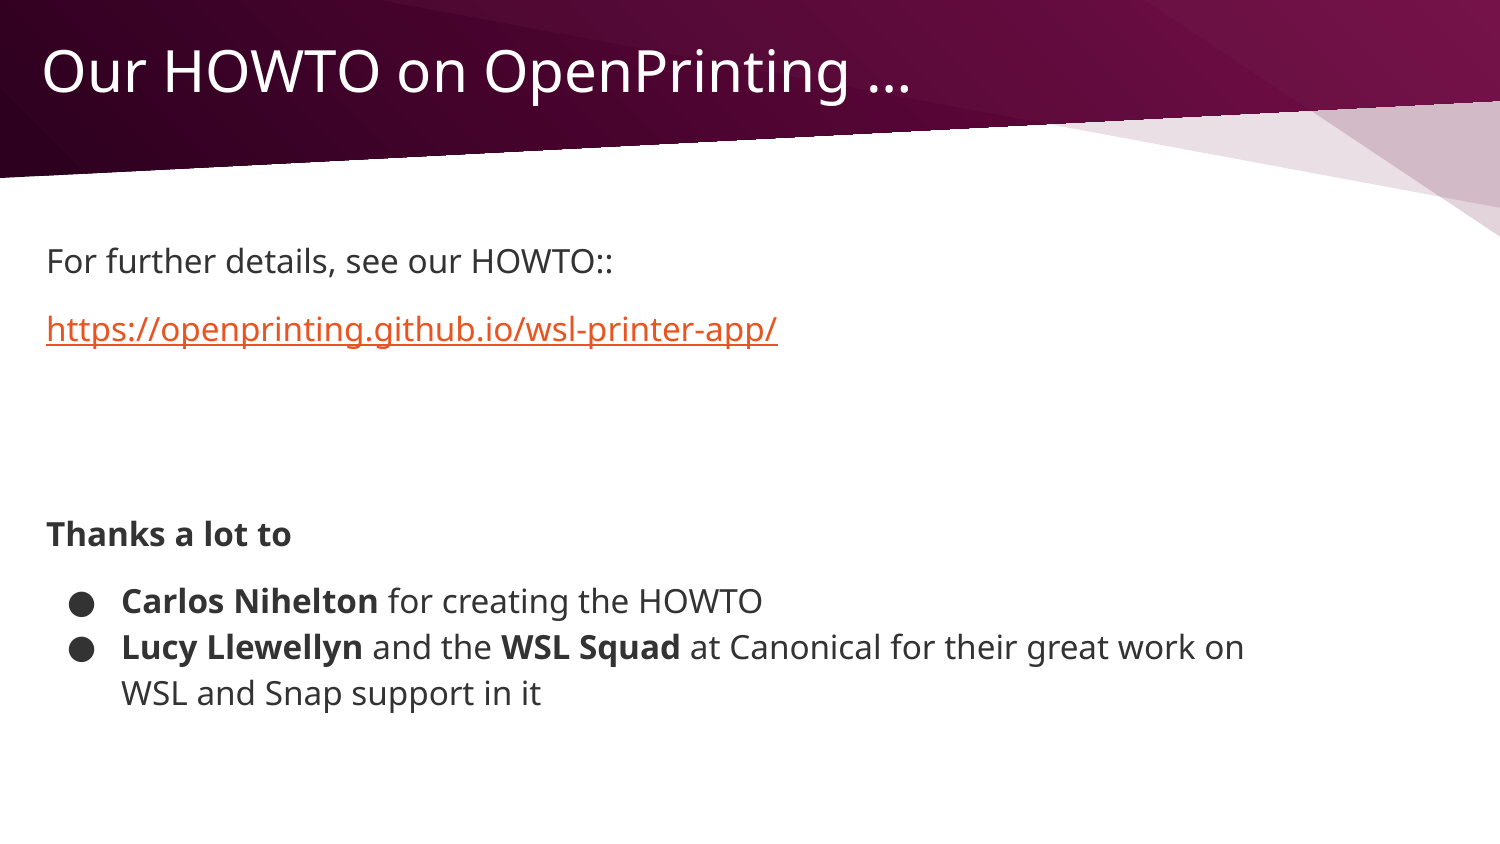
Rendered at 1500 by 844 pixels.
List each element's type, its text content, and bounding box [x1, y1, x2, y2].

list For further details, see our HOWTO:: https://openprinting.github.io/wsl-printer-app/ Thanks a lot to Carlos Nihelton for creating the HOWTO Lucy Llewellyn and the WSL Squad at Canonical for their great work on WSL and Snap support in it [35, 229, 1324, 789]
title Our HOWTO on OpenPrinting … [41, 5, 1336, 134]
